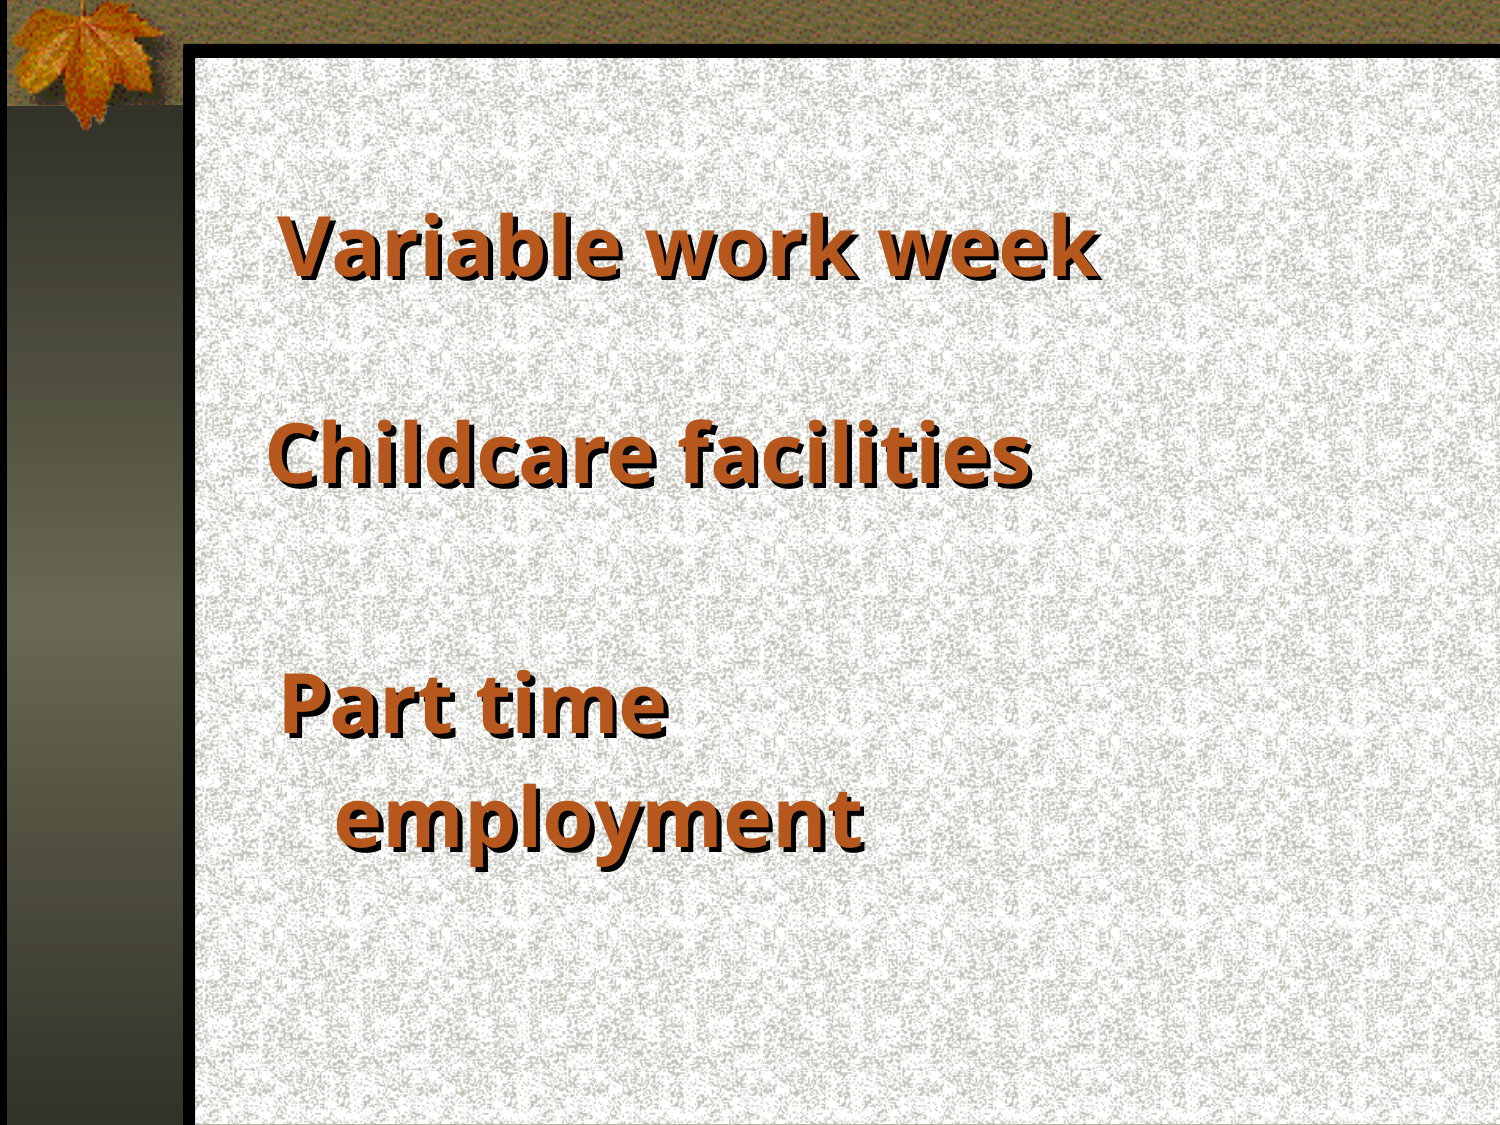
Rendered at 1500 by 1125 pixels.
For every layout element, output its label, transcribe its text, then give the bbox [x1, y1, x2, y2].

picture [196, 58, 1500, 1124]
list Part time employment [262, 637, 1138, 963]
picture [7, 0, 1500, 130]
title Variable work week [262, 99, 1401, 388]
list Childcare facilities [249, 387, 1313, 700]
